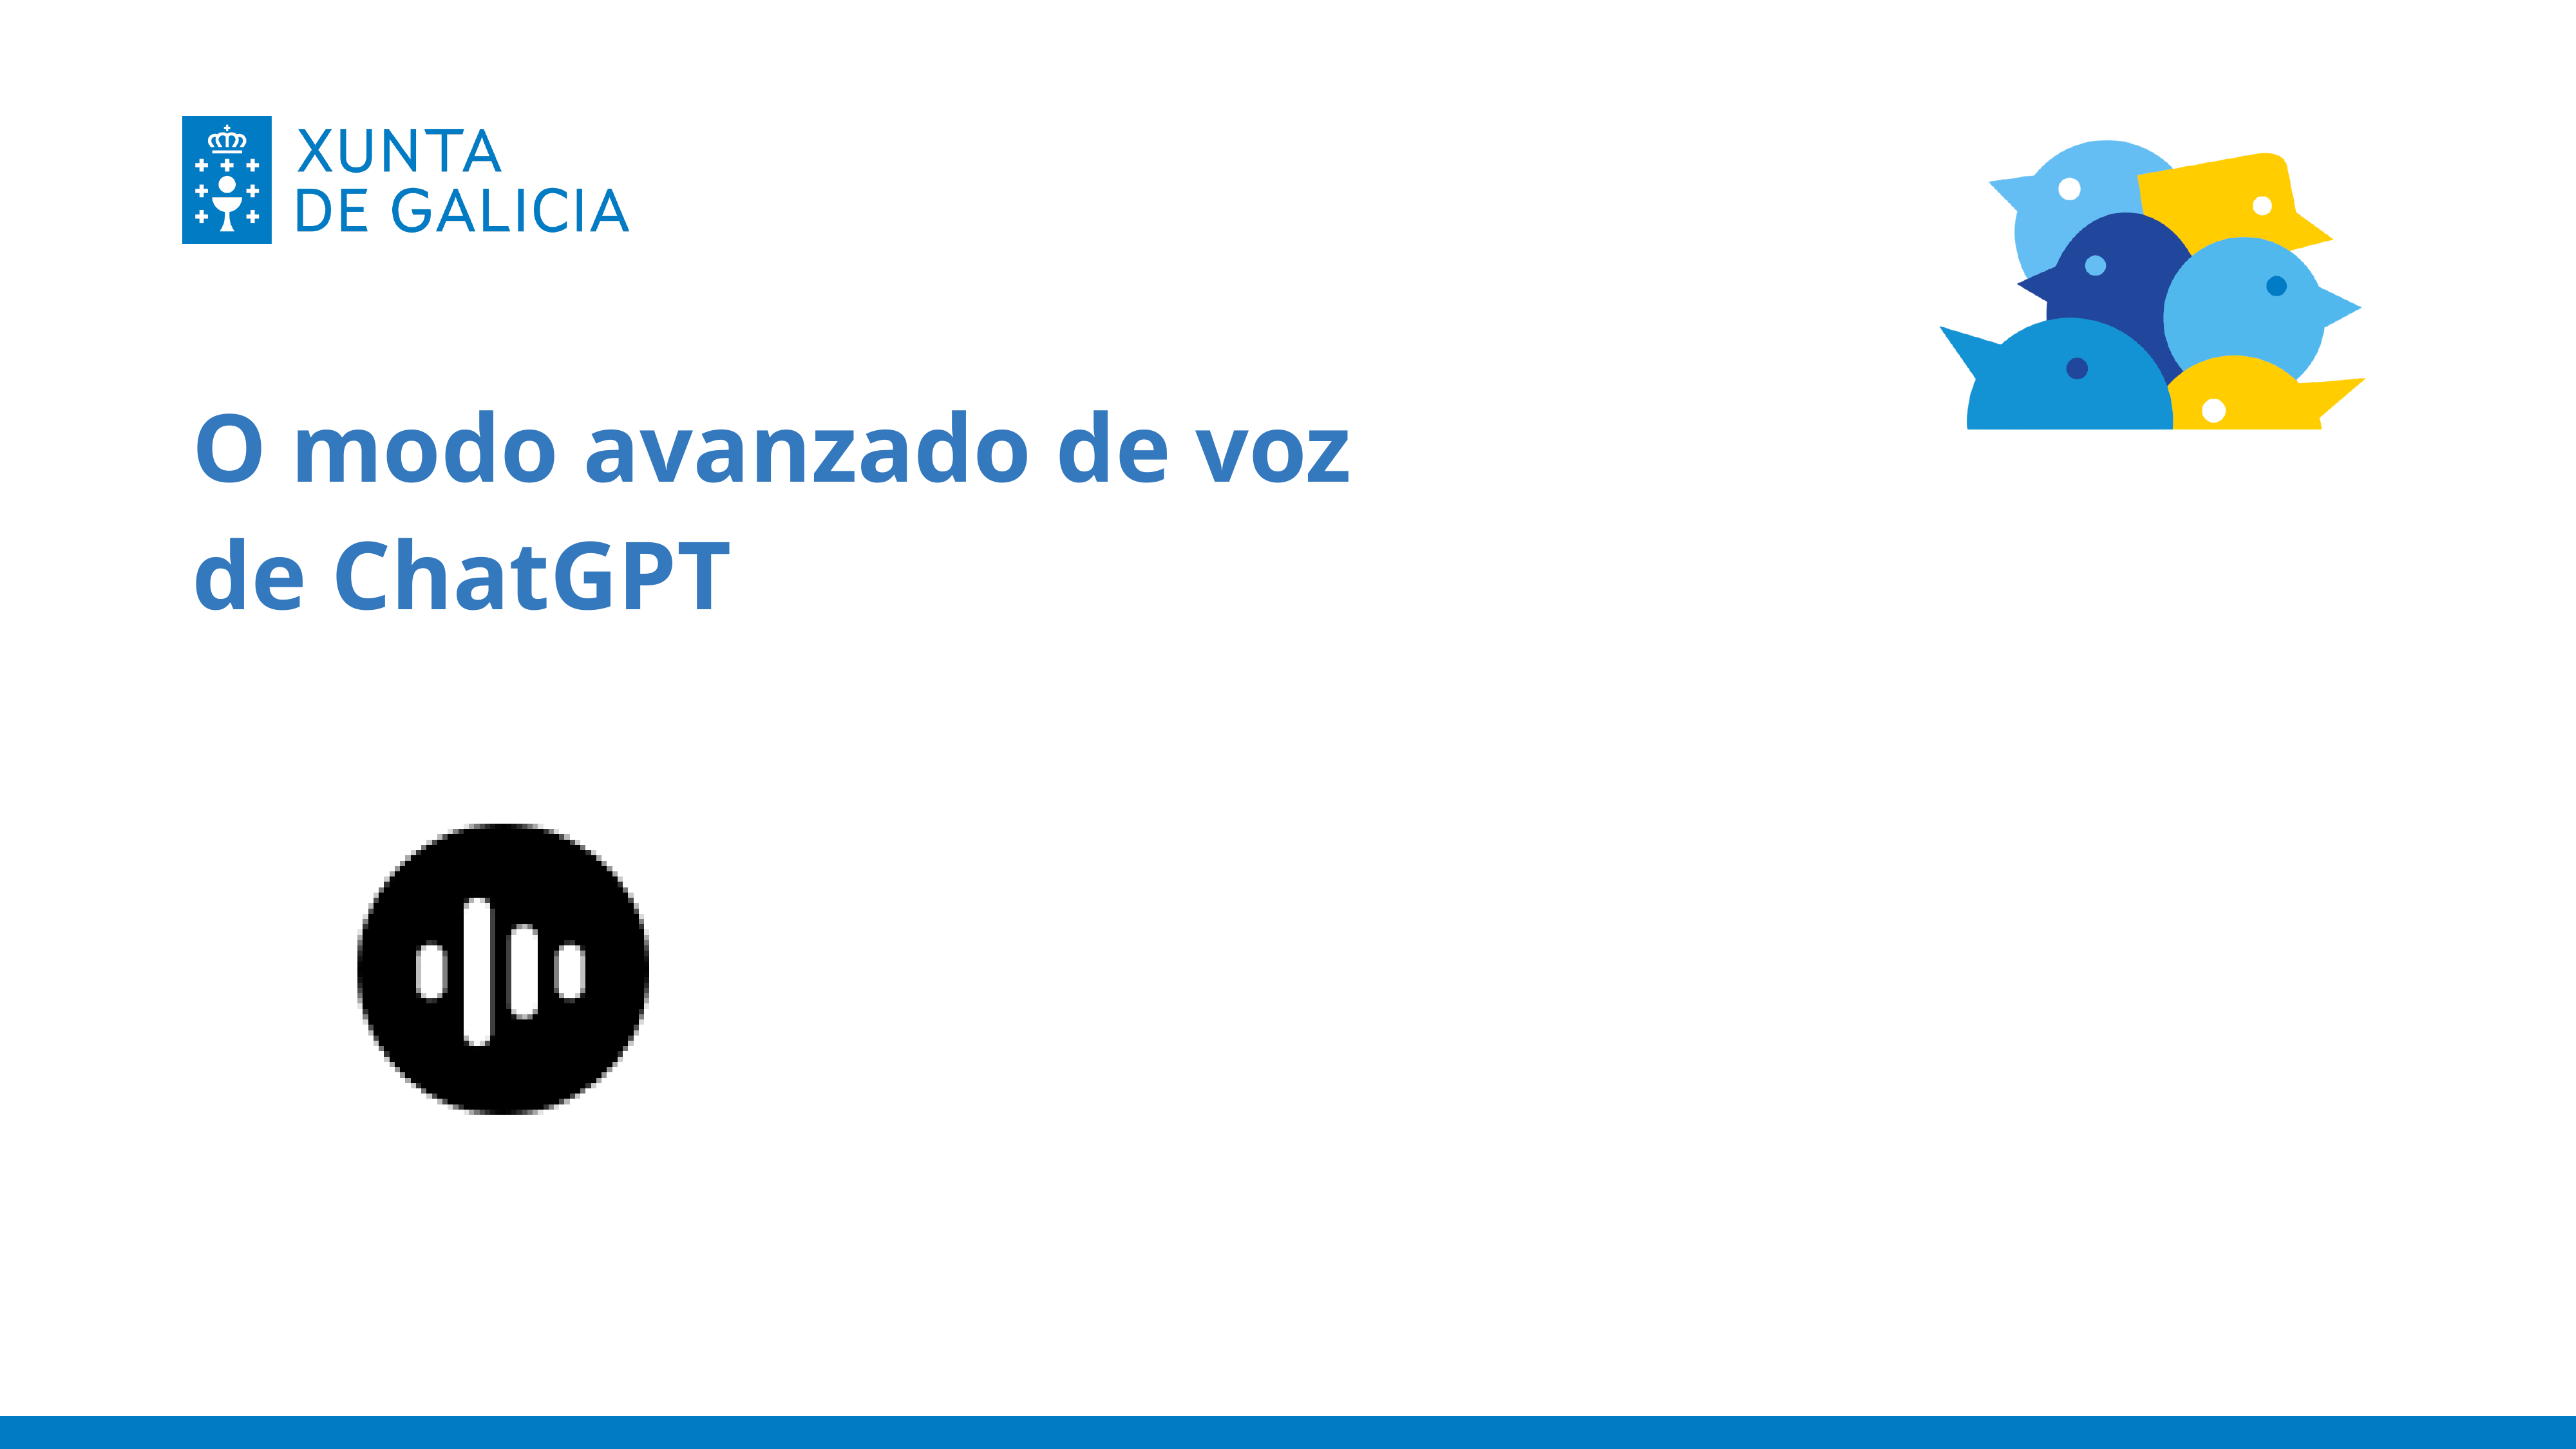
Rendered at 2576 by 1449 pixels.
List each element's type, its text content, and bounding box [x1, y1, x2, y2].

picture [1902, 121, 2396, 433]
text_box [0, 1416, 2576, 1449]
picture [342, 787, 655, 1126]
text_box O modo avanzado de voz de ChatGPT [182, 377, 1476, 784]
picture [182, 116, 629, 244]
